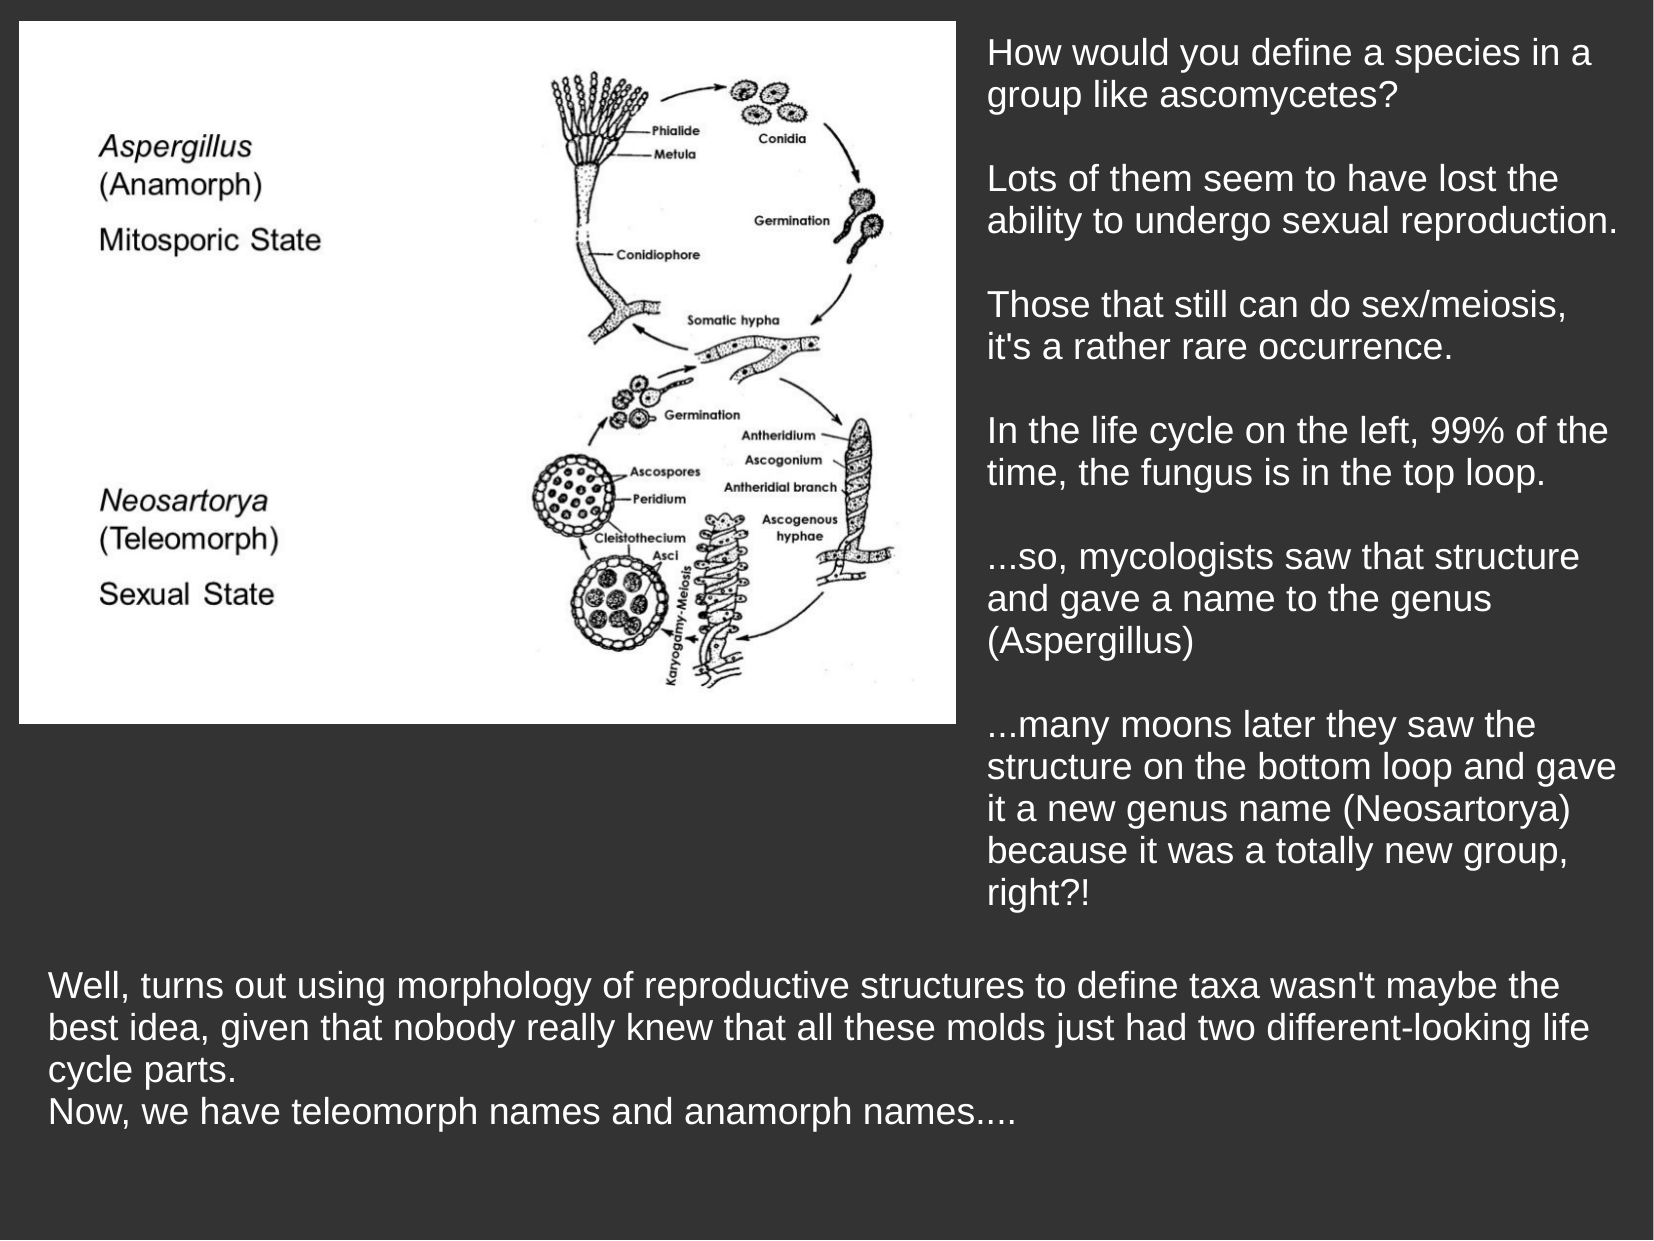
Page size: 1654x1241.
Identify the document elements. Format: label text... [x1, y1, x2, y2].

text_box Well, turns out using morphology of reproductive structures to define taxa wasn't maybe the best idea, given that nobody really knew that all these molds just had two different-looking life cycle parts. Now, we have teleomorph names and anamorph names.... [33, 957, 1620, 1140]
text_box How would you define a species in a group like ascomycetes? Lots of them seem to have lost the ability to undergo sexual reproduction. Those that still can do sex/meiosis, it's a rather rare occurrence. In the life cycle on the left, 99% of the time, the fungus is in the top loop. ...so, mycologists saw that structure and gave a name to the genus (Aspergillus) ...many moons later they saw the structure on the bottom loop and gave it a new genus name (Neosartorya) because it was a totally new group, right?! [972, 24, 1635, 963]
picture [19, 21, 956, 724]
